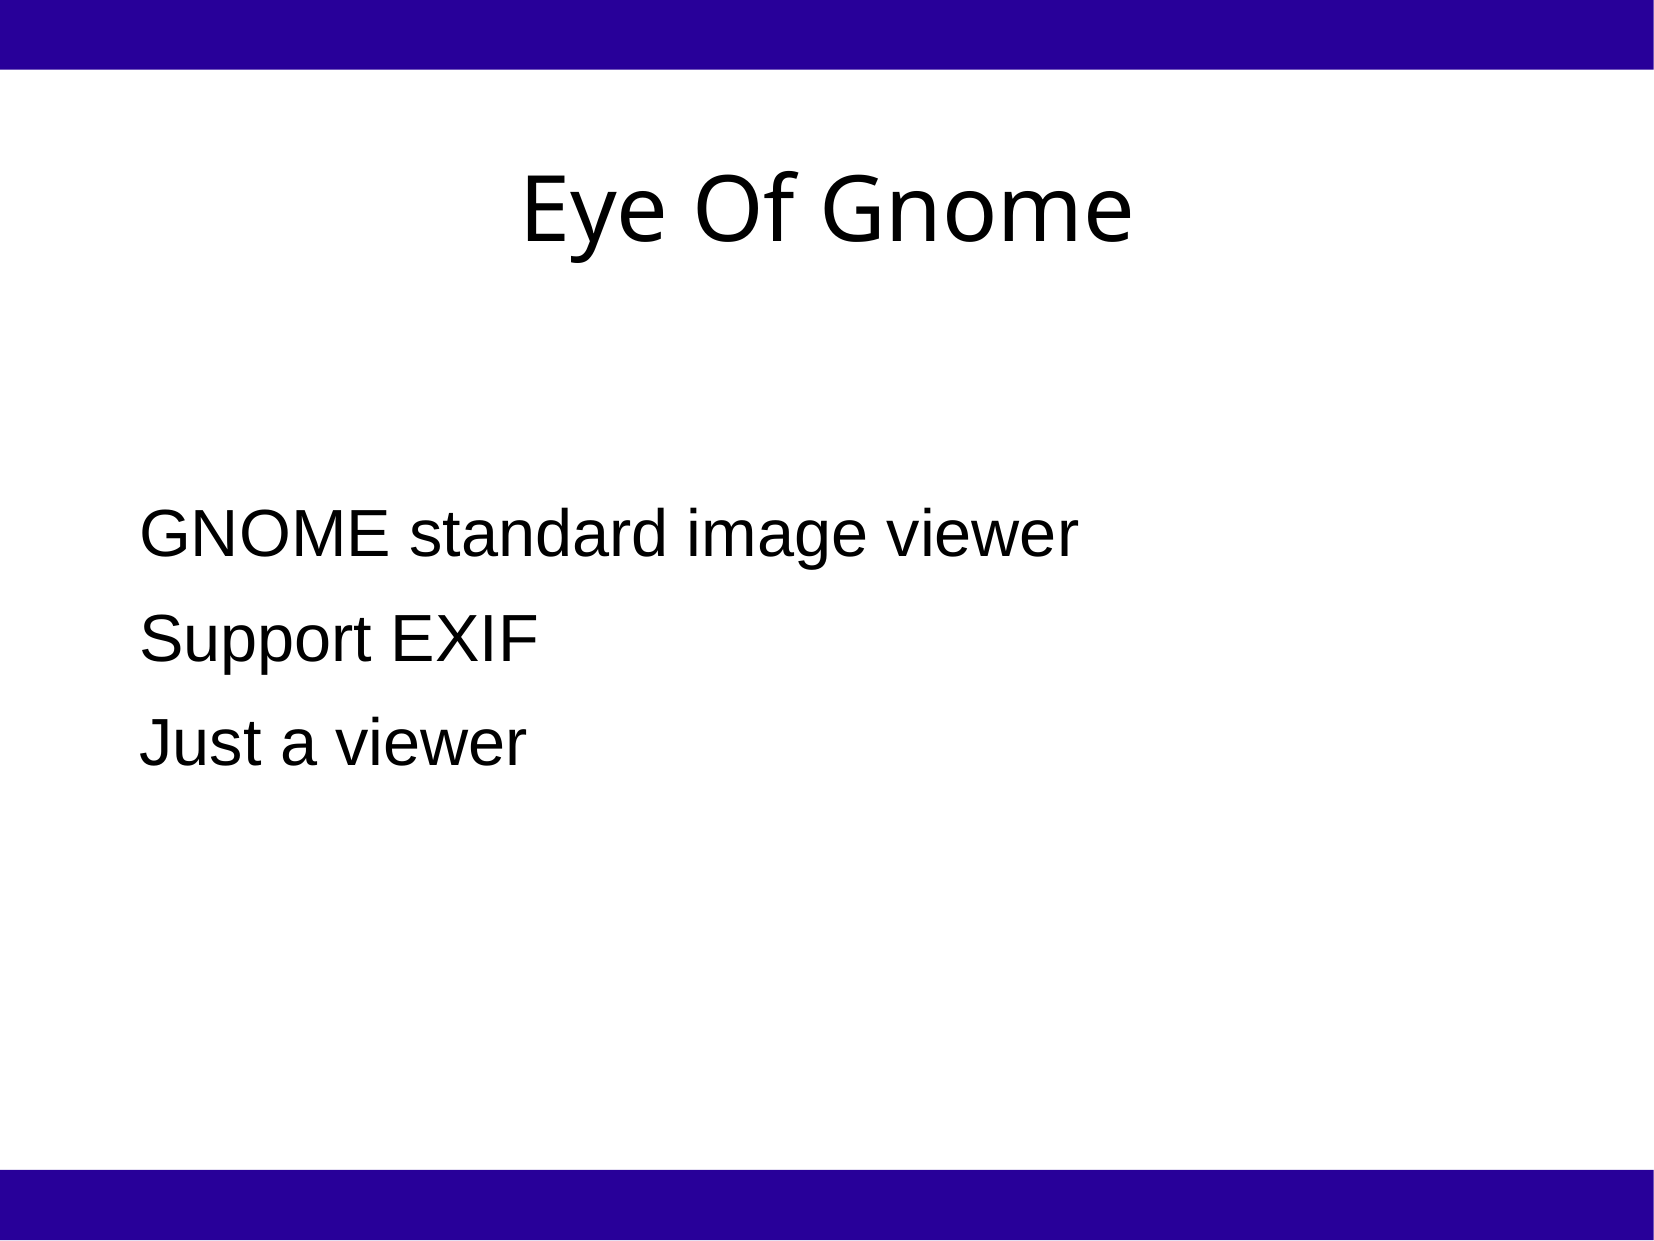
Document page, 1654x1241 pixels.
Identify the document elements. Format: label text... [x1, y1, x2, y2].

title Eye Of Gnome [121, 102, 1534, 311]
list GNOME standard image viewer Support EXIF Just a viewer [121, 496, 1507, 1127]
